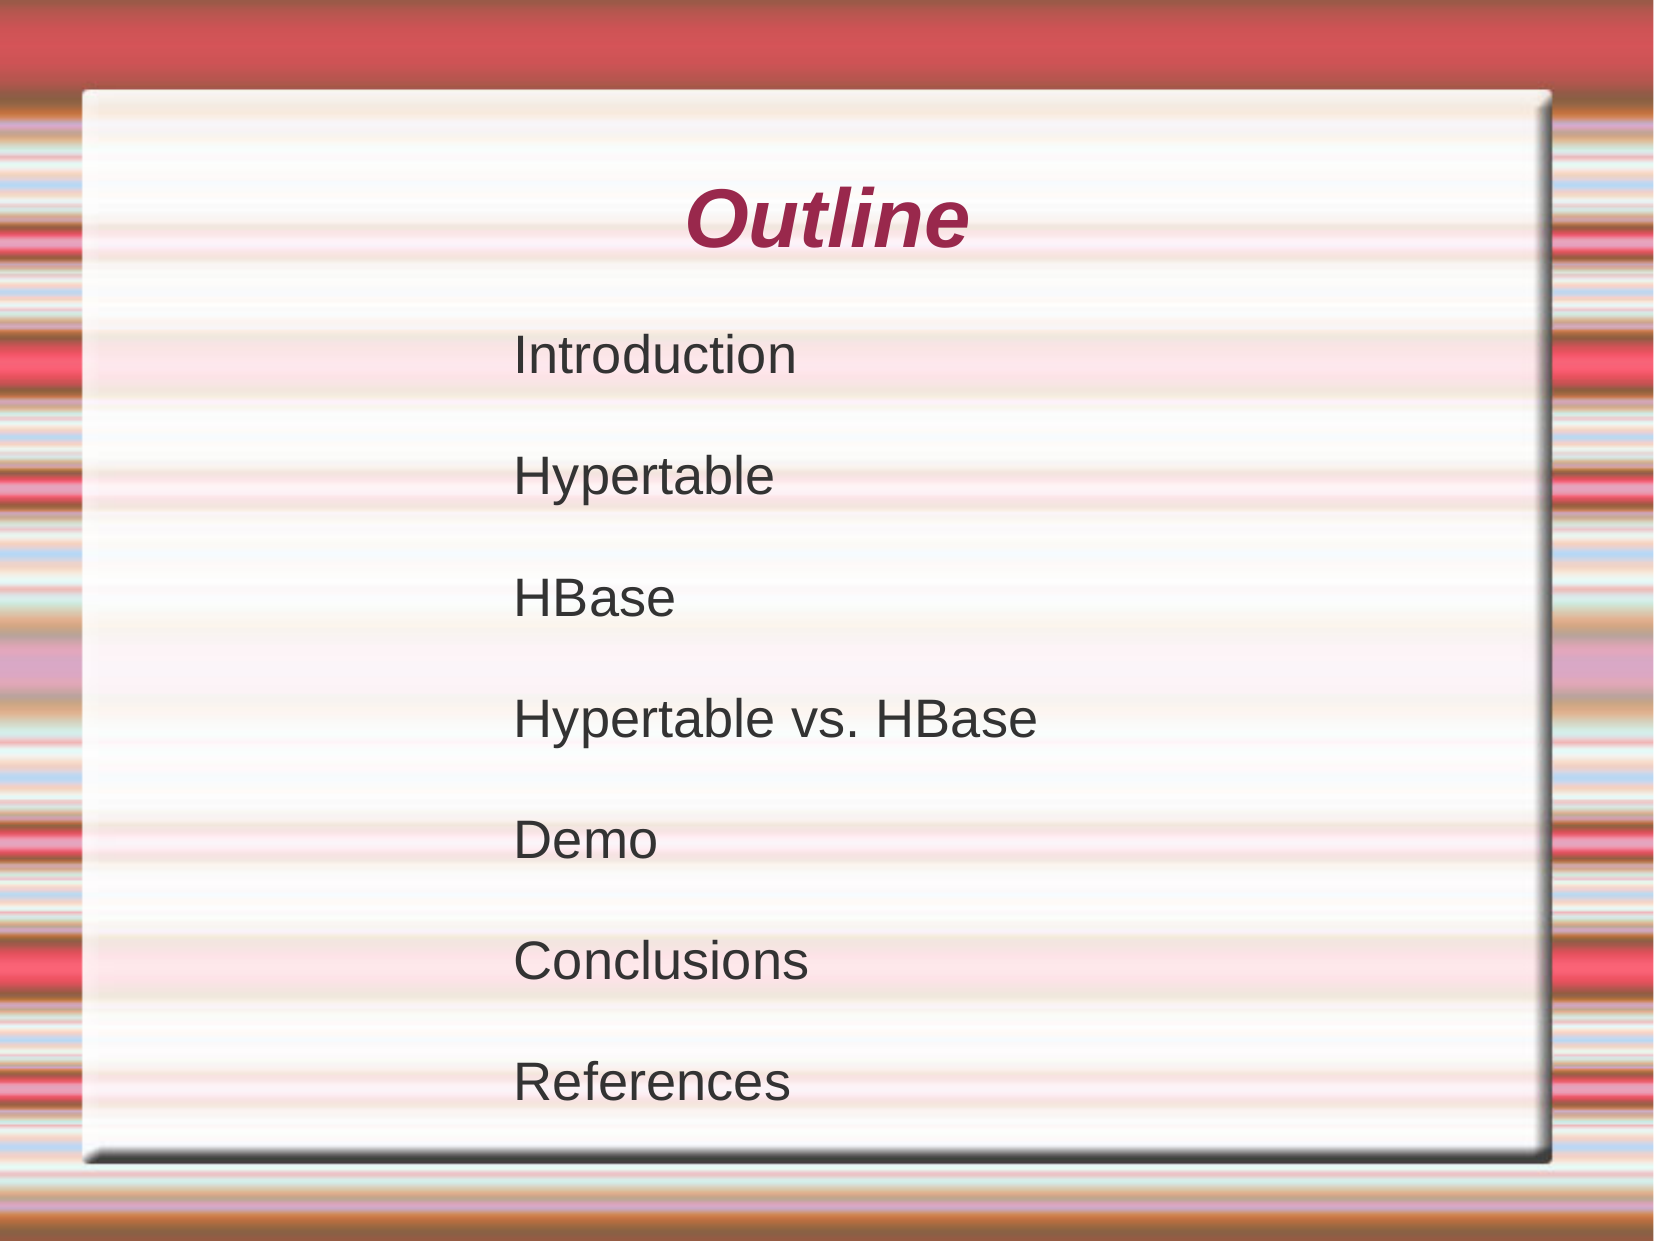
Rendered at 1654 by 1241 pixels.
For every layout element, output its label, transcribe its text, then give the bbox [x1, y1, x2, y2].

title Outline [121, 114, 1534, 322]
picture [0, 0, 1654, 1241]
list Introduction Hypertable HBase Hypertable vs. HBase Demo Conclusions References [501, 324, 1516, 1118]
